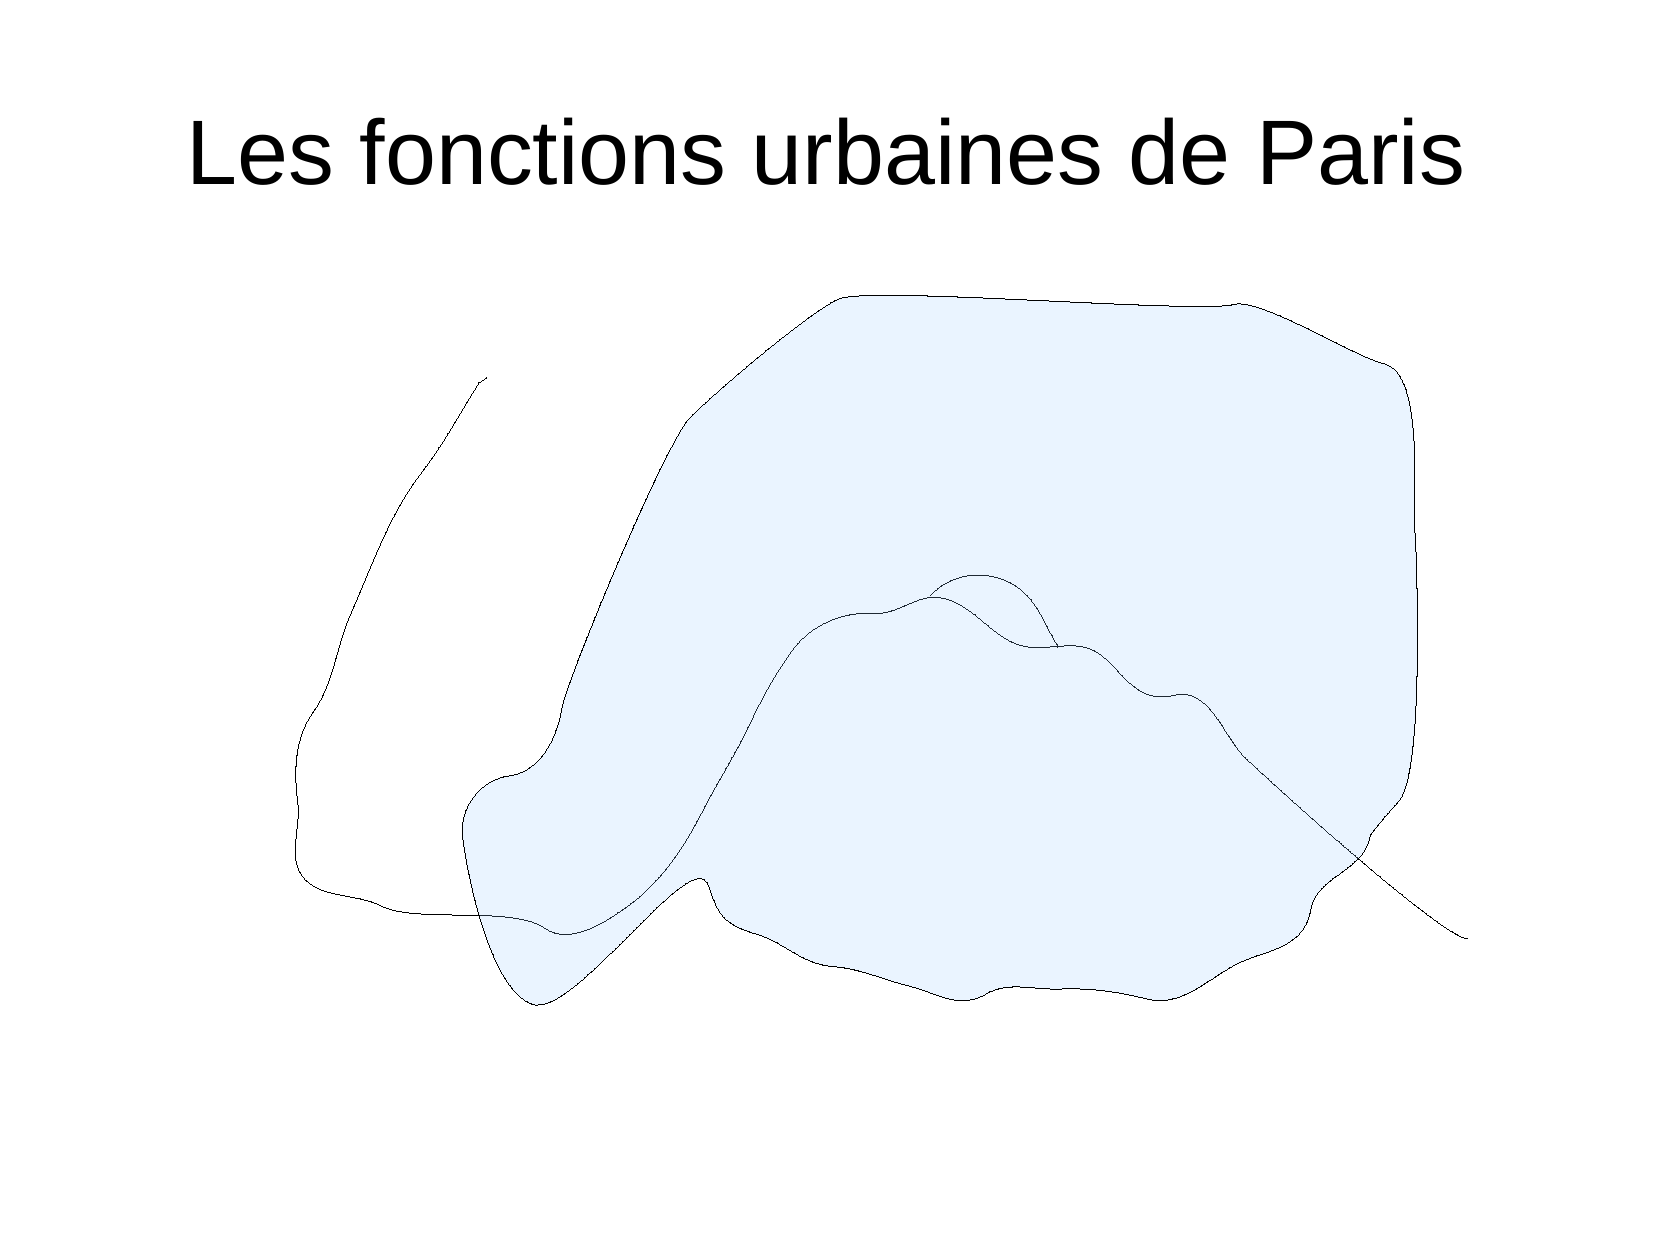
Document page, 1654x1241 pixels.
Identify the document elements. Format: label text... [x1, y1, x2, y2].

text_box [462, 295, 1418, 1006]
title Les fonctions urbaines de Paris [82, 49, 1571, 257]
